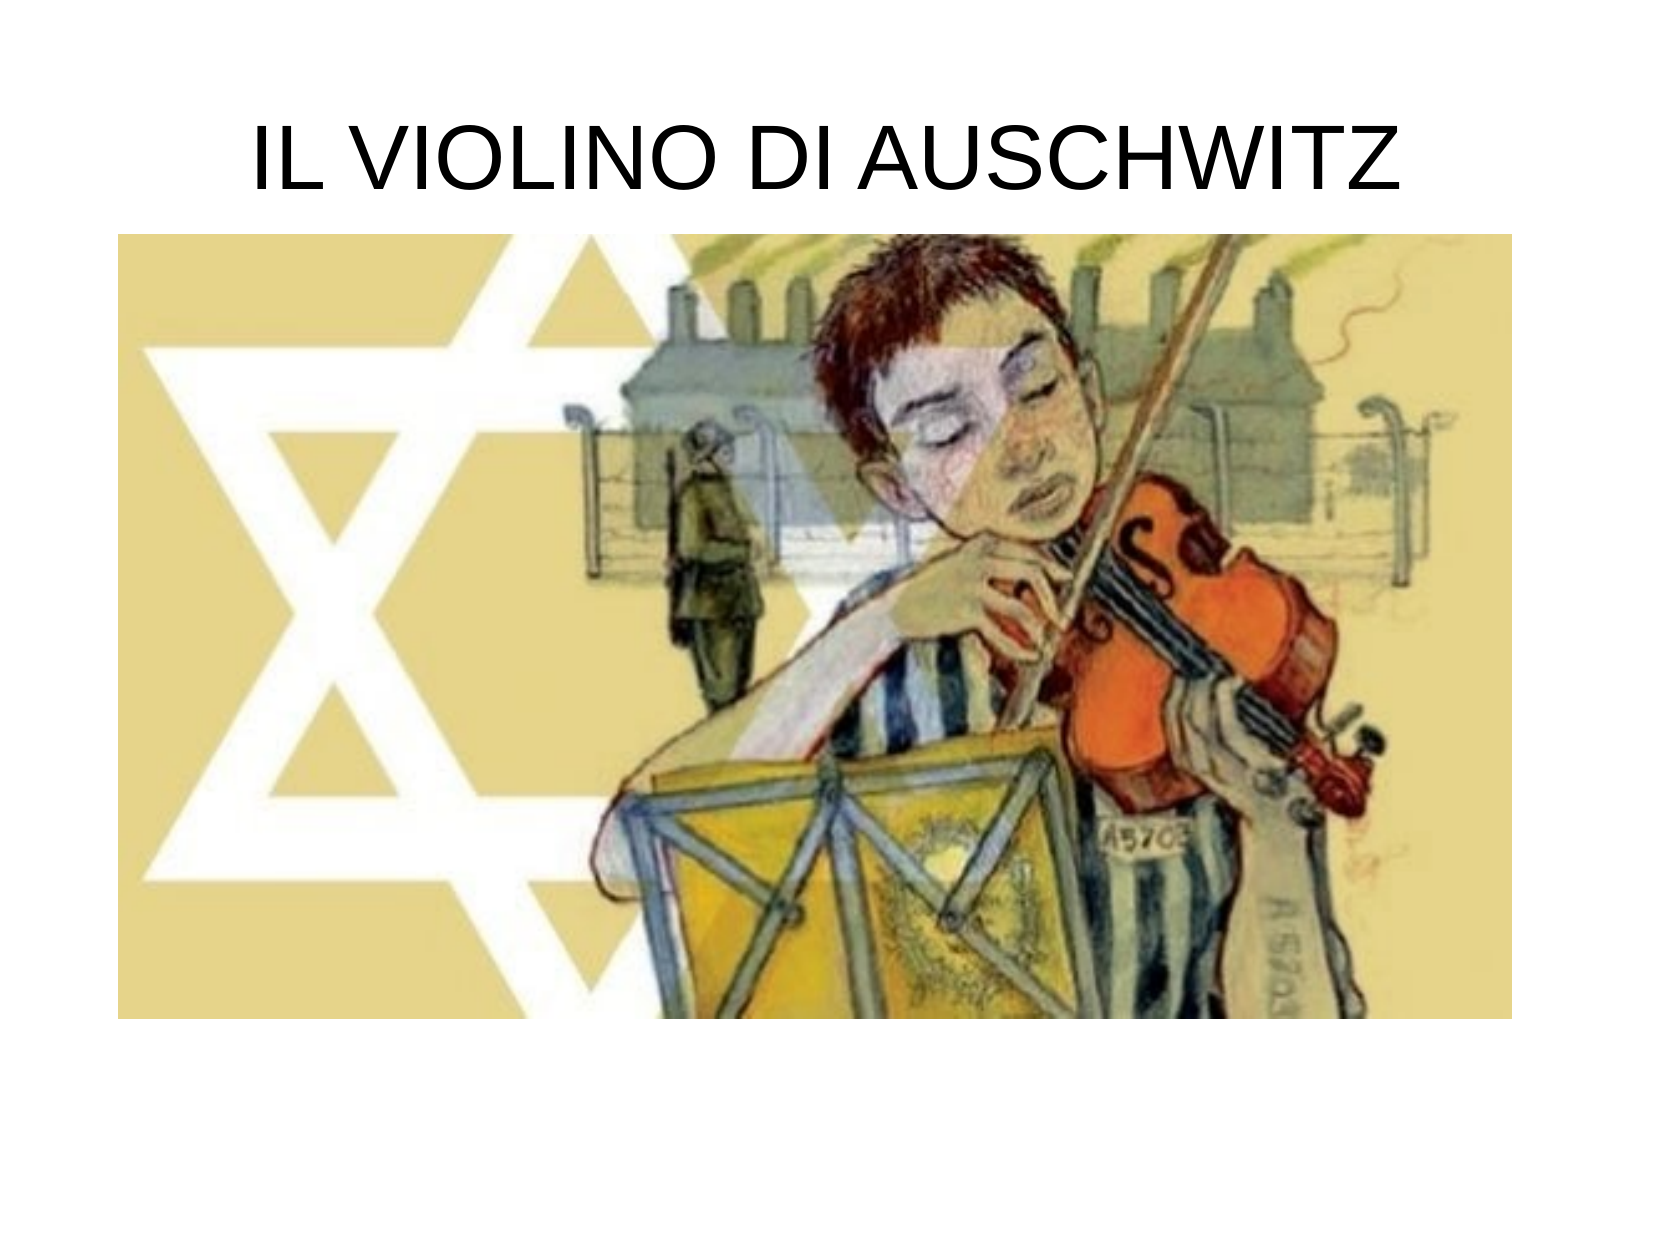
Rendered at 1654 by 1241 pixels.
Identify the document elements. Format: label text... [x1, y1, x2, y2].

picture [118, 234, 1512, 1019]
title IL VIOLINO DI AUSCHWITZ [82, 49, 1571, 257]
